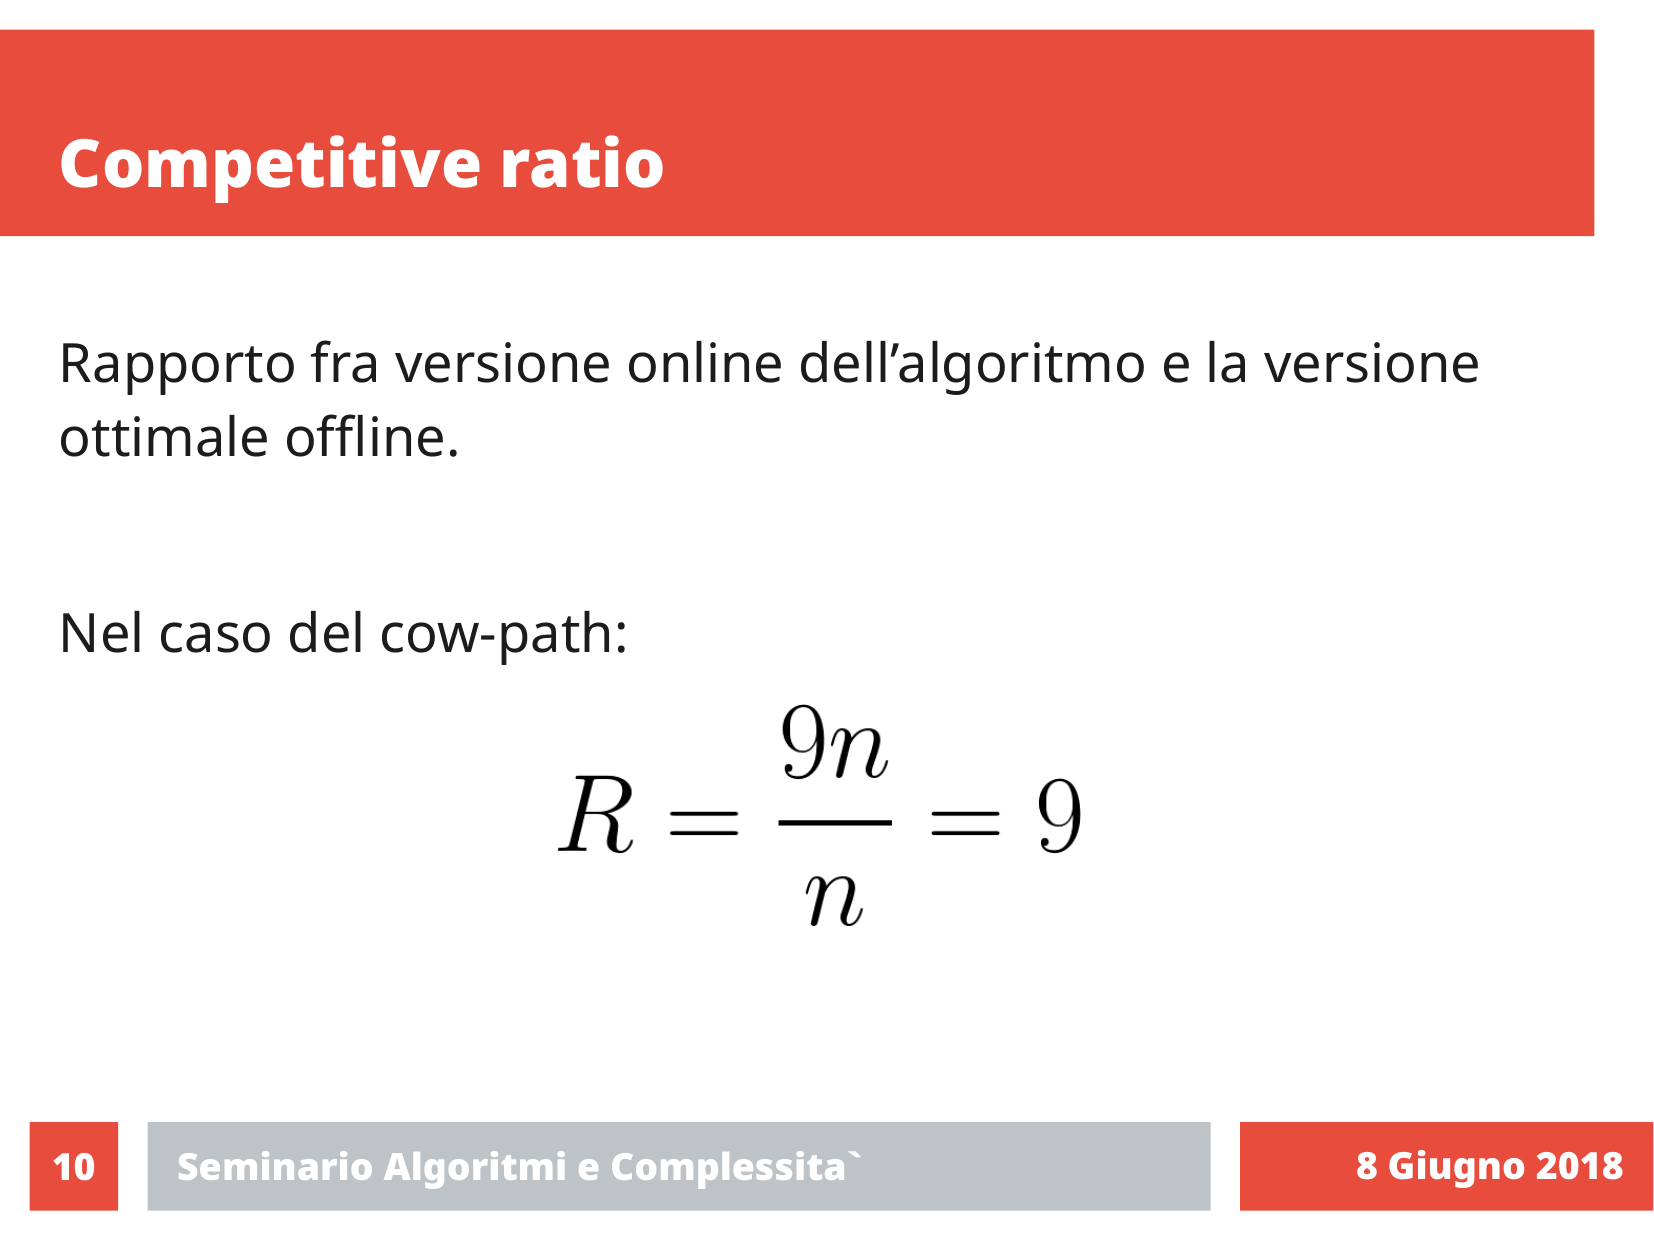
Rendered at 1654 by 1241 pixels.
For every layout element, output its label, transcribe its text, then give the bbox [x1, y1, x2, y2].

list Rapporto fra versione online dell’algoritmo e la versione ottimale offline. Nel caso del cow-path: [59, 324, 1565, 1093]
title Competitive ratio [59, 59, 1595, 207]
picture [557, 704, 1081, 926]
